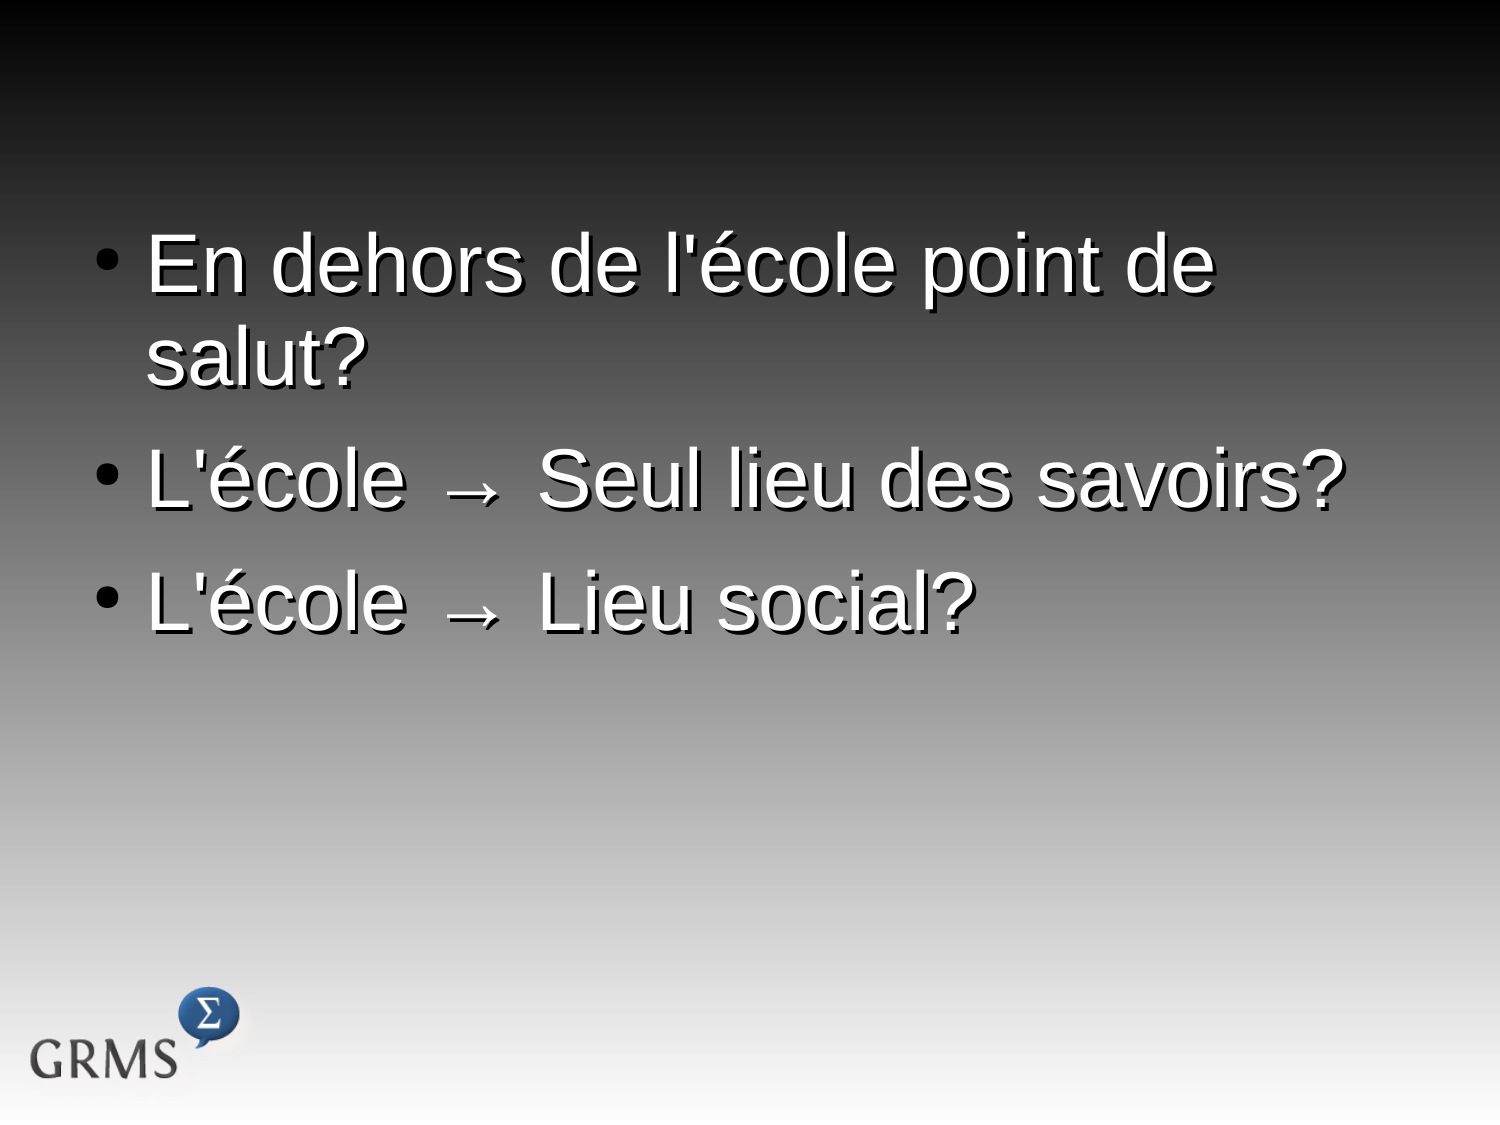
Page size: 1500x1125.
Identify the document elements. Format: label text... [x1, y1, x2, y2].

list En dehors de l'école point de salut? L'école → Seul lieu des savoirs? L'école → Lieu social? [75, 212, 1426, 972]
picture [16, 974, 267, 1107]
